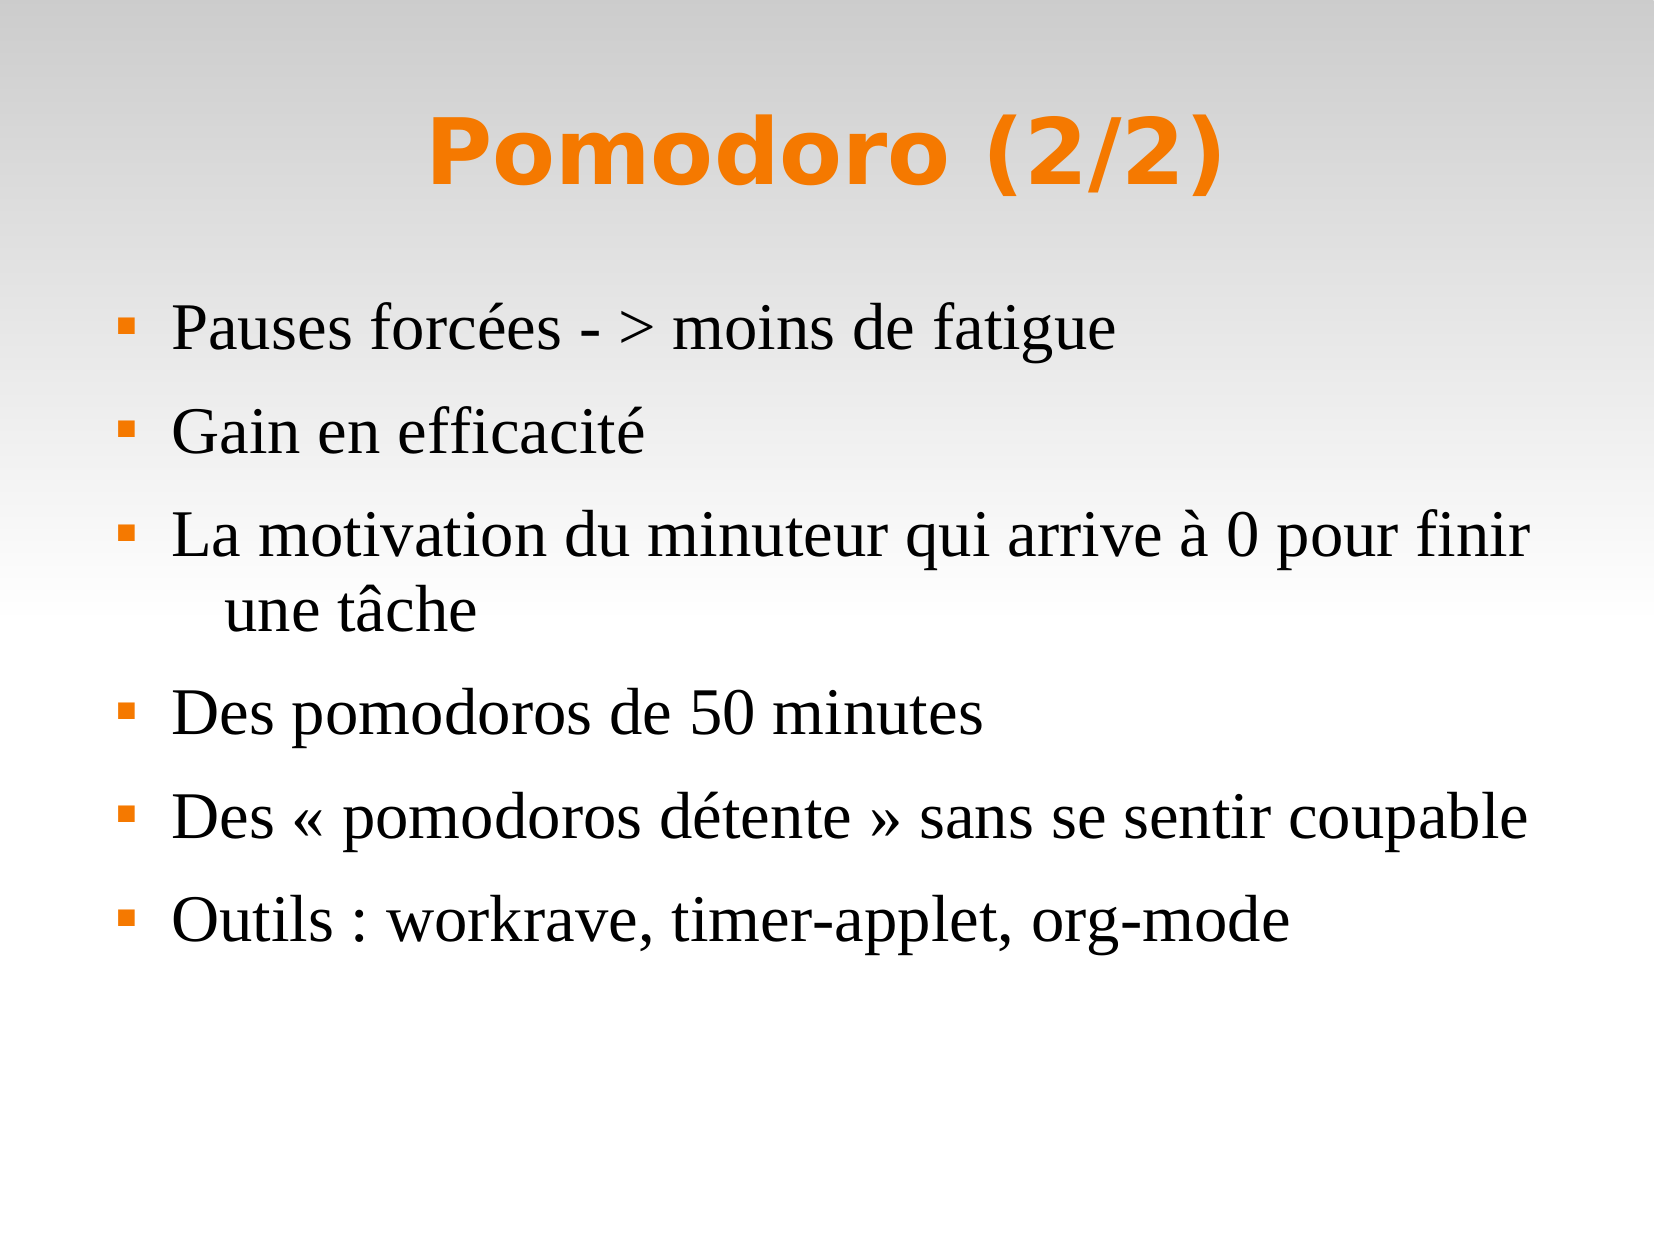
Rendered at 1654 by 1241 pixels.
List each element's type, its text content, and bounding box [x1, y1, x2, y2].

title Pomodoro (2/2) [82, 49, 1571, 257]
list Pauses forcées - > moins de fatigue Gain en efficacité La motivation du minuteur qui arrive à 0 pour finir une tâche Des pomodoros de 50 minutes Des « pomodoros détente » sans se sentir coupable Outils : workrave, timer-applet, org-mode [82, 290, 1571, 1109]
